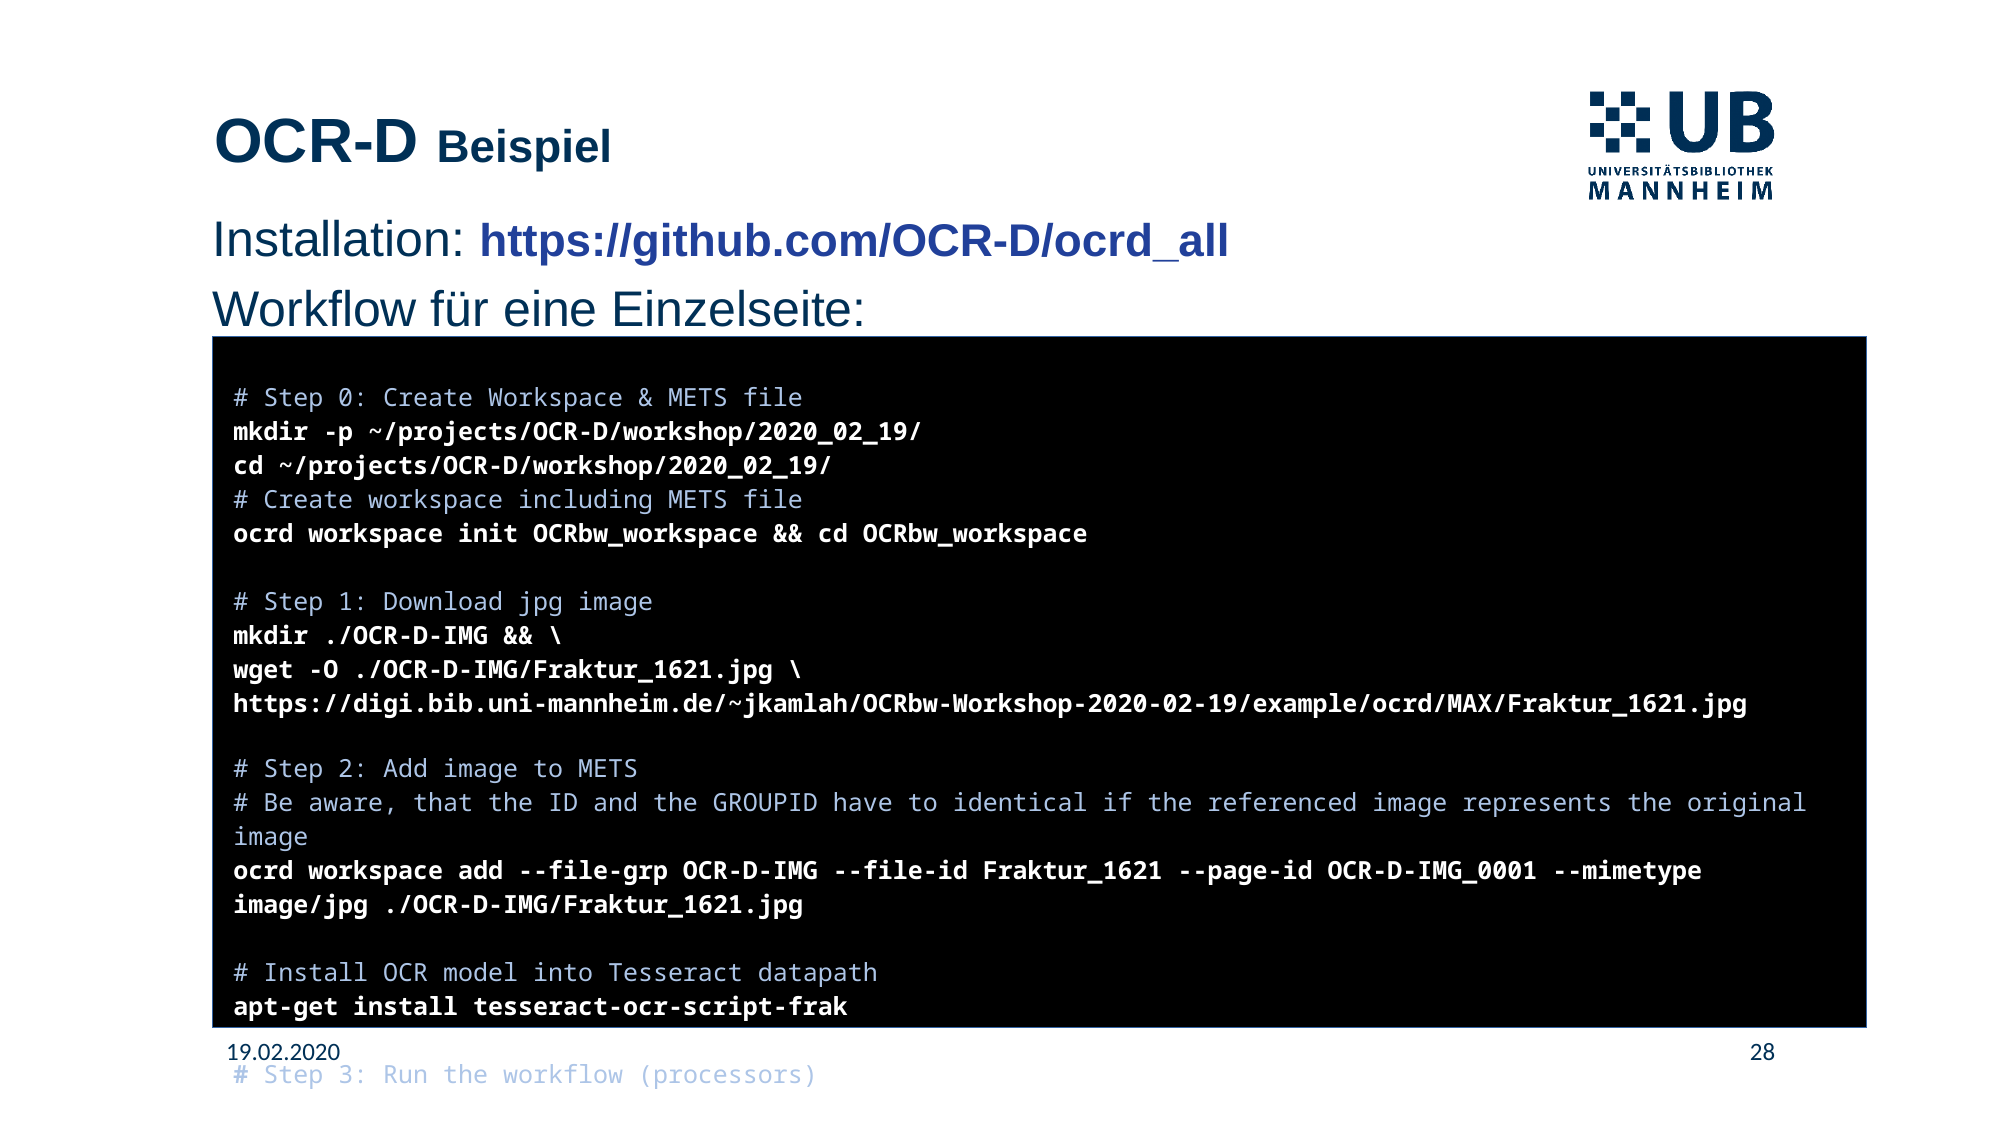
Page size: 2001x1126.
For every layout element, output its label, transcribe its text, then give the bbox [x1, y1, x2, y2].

text_box # Step 0: Create Workspace & METS file mkdir -p ~/projects/OCR-D/workshop/2020_02_19/ cd ~/projects/OCR-D/workshop/2020_02_19/ # Create workspace including METS file ocrd workspace init OCRbw_workspace && cd OCRbw_workspace # Step 1: Download jpg image mkdir ./OCR-D-IMG && \ wget -O ./OCR-D-IMG/Fraktur_1621.jpg \ https://digi.bib.uni-mannheim.de/~jkamlah/OCRbw-Workshop-2020-02-19/example/ocrd/MAX/Fraktur_1621.jpg # Step 2: Add image to METS # Be aware, that the ID and the GROUPID have to identical if the referenced image represents the original image ocrd workspace add --file-grp OCR-D-IMG --file-id Fraktur_1621 --page-id OCR-D-IMG_0001 --mimetype image/jpg ./OCR-D-IMG/Fraktur_1621.jpg # Install OCR model into Tesseract datapath apt-get install tesseract-ocr-script-frak # Step 3: Run the workflow (processors) ocrd process \ 'tesserocr-segment-region -I OCR-D-IMG -O OCR-D-SEG-BLOCK' \ 'tesserocr-segment-line -I OCR-D-SEG-BLOCK -O OCR-D-SEG-LINE' \ 'tesserocr-recognize -I OCR-D-SEG-LINE -O OCR-D-OCR-TESSEROCR -p {\"model\":\"frk\",\"textequiv_level\": \"word\"}' [218, 372, 1902, 1126]
text_box [212, 922, 218, 1028]
text_box [1796, 336, 1867, 372]
list Installation: https://github.com/OCR-D/ocrd_all Workflow für eine Einzelseite: [212, 206, 1796, 922]
picture [1582, 85, 1779, 204]
title OCR-D Beispiel [214, 100, 1603, 206]
